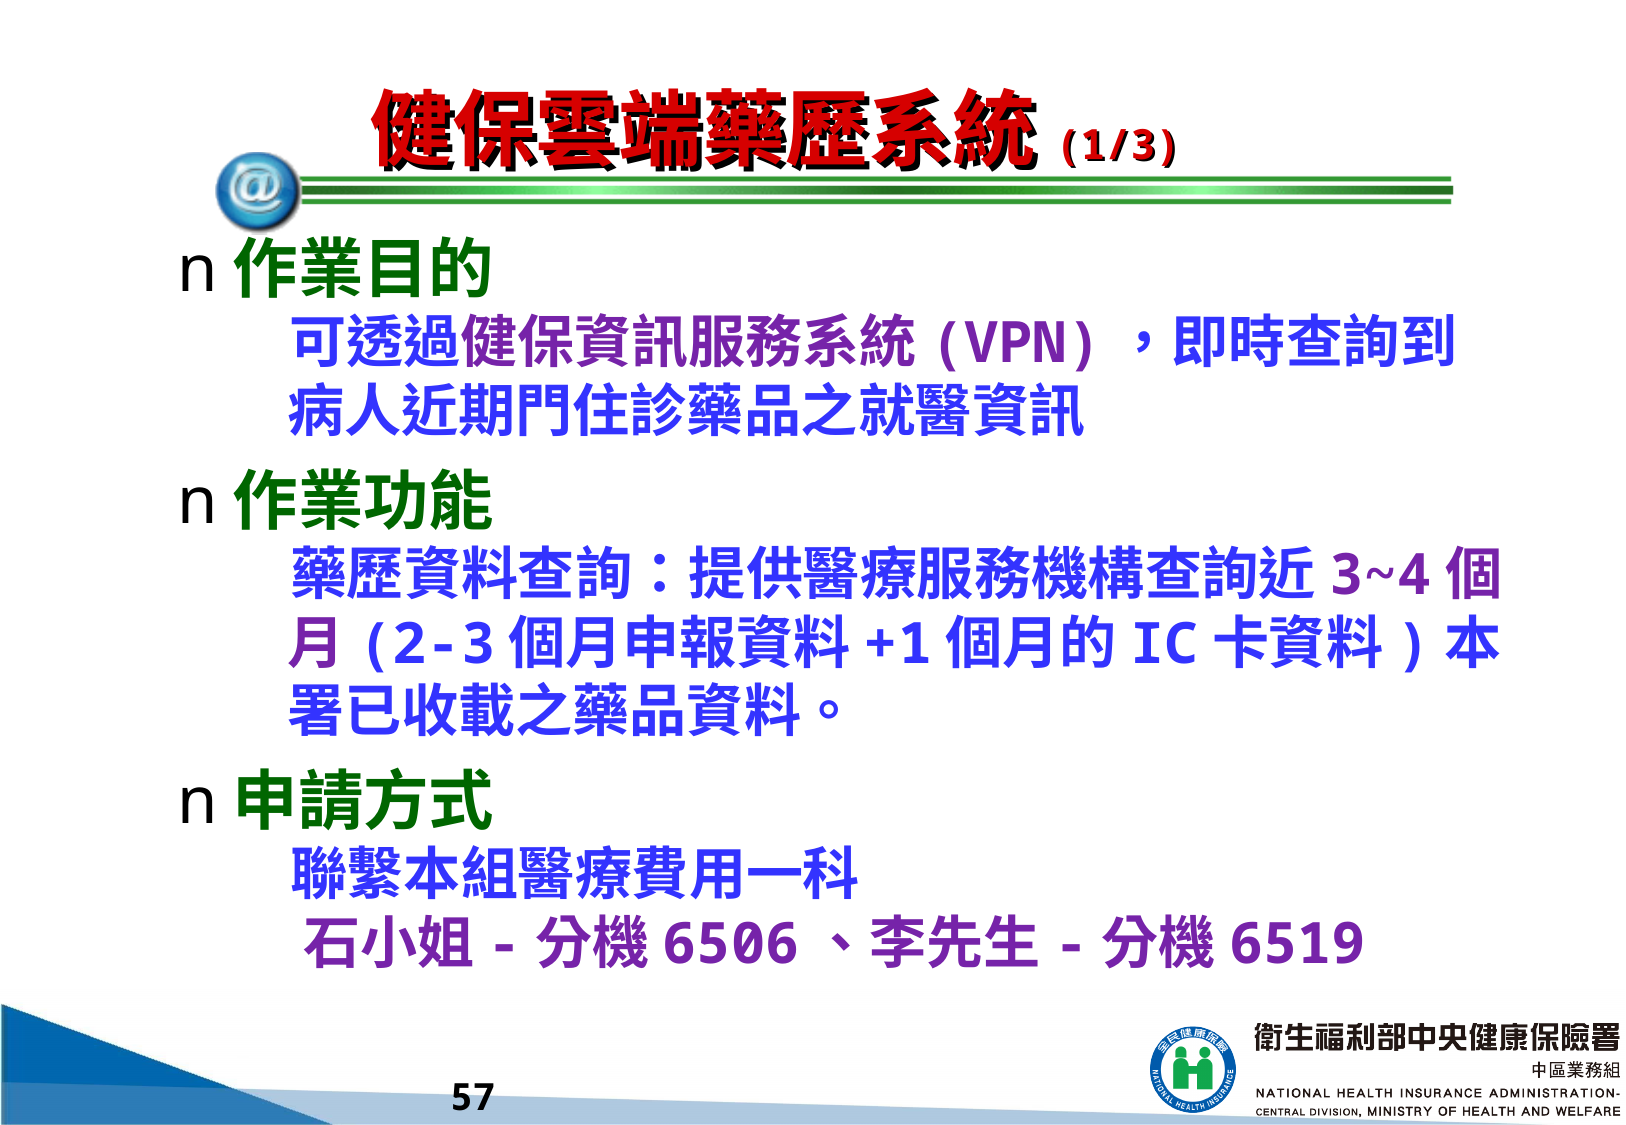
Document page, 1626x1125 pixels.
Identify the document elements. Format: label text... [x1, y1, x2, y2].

title 健保雲端藥歷系統(1/3) [292, 54, 1562, 198]
list 作業目的 可透過健保資訊服務系統(VPN)，即時查詢到病人近期門住診藥品之就醫資訊 作業功能 藥歷資料查詢：提供醫療服務機構查詢近3~4個月(2-3個月申報資料+1個月的IC卡資料)本署已收載之藥品資料。 申請方式 聯繫本組醫療費用一科 石小姐-分機6506、李先生-分機6519 [162, 220, 1522, 988]
text_box [435, 1065, 815, 1125]
